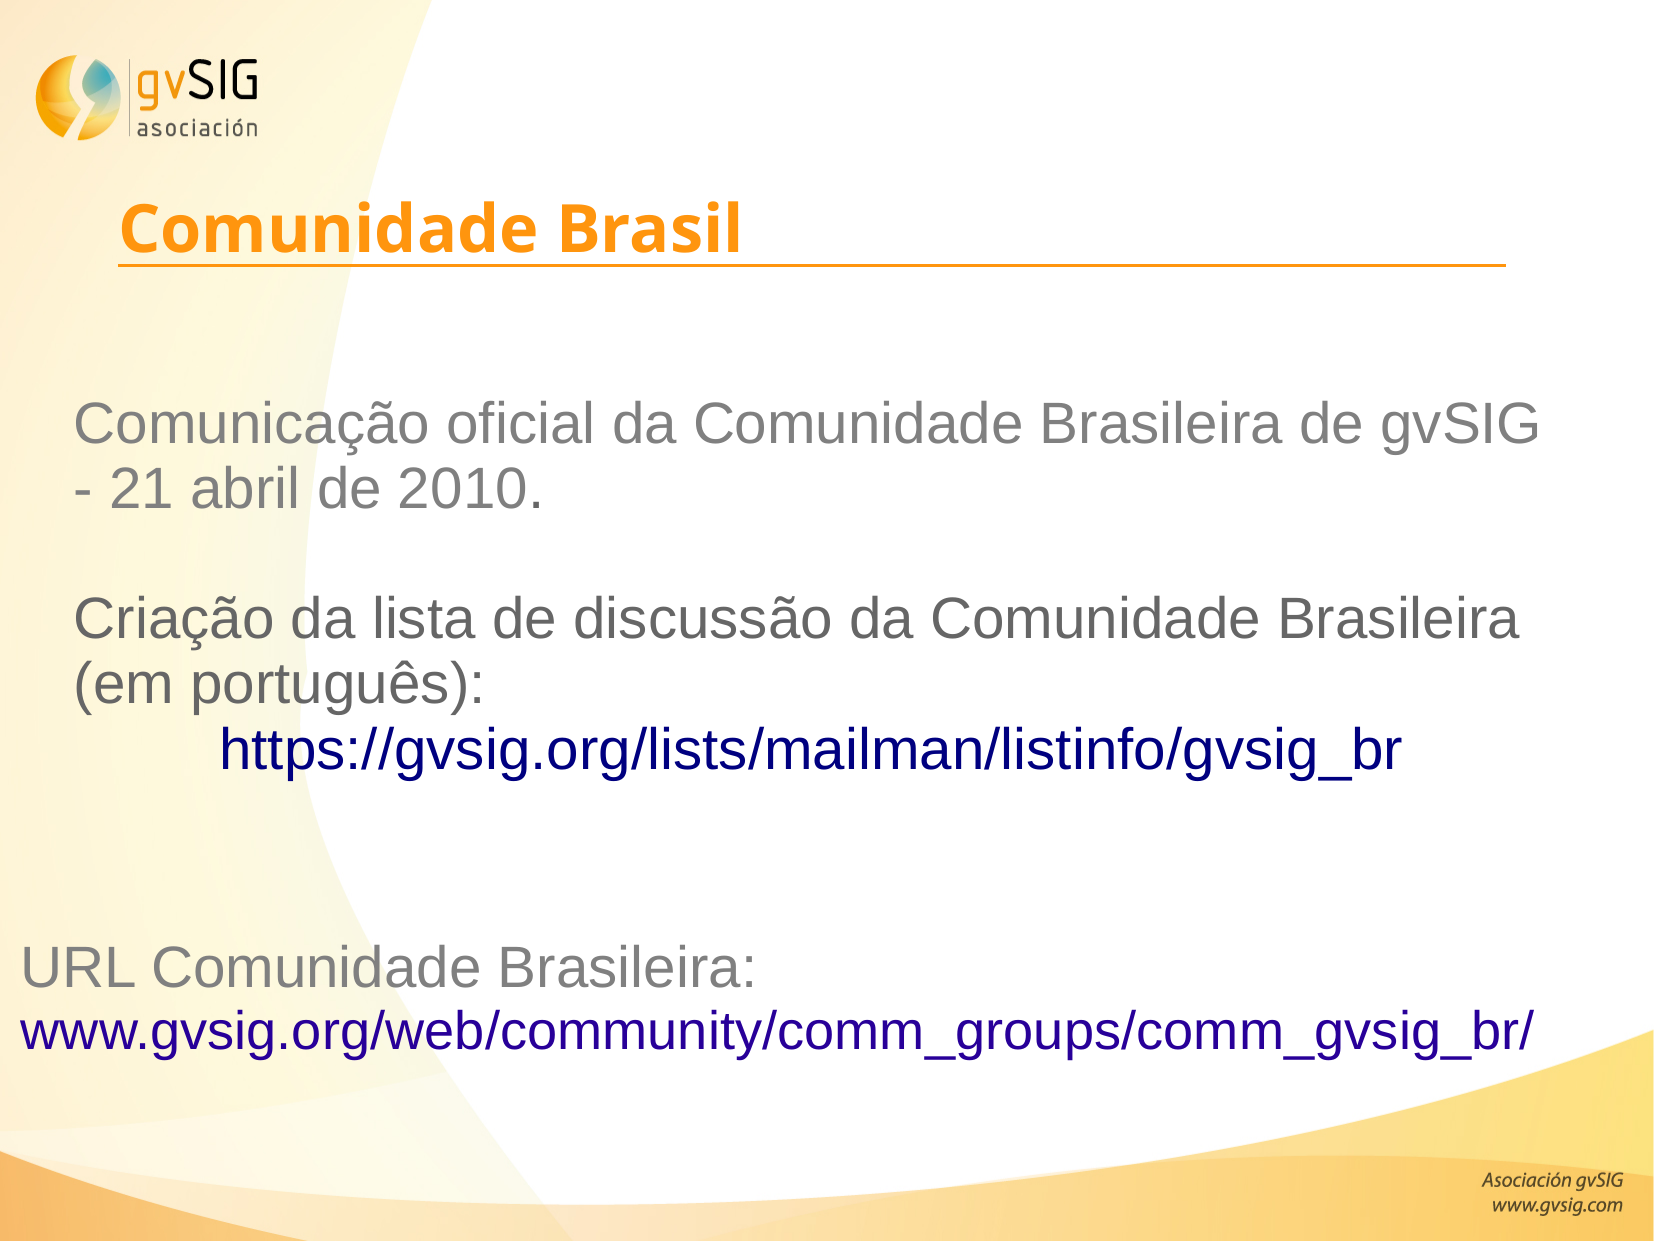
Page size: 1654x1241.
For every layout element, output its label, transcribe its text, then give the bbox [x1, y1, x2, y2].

title Comunidade Brasil [118, 177, 1607, 276]
text_box Comunicação oficial da Comunidade Brasileira de gvSIG - 21 abril de 2010. Criação da lista de discussão da Comunidade Brasileira (em português): https://gvsig.org/lists/mailman/listinfo/gvsig_br [59, 383, 1565, 788]
text_box URL Comunidade Brasileira: www.gvsig.org/web/community/comm_groups/comm_gvsig_br/ [5, 927, 1654, 1152]
picture [0, 0, 1654, 1241]
